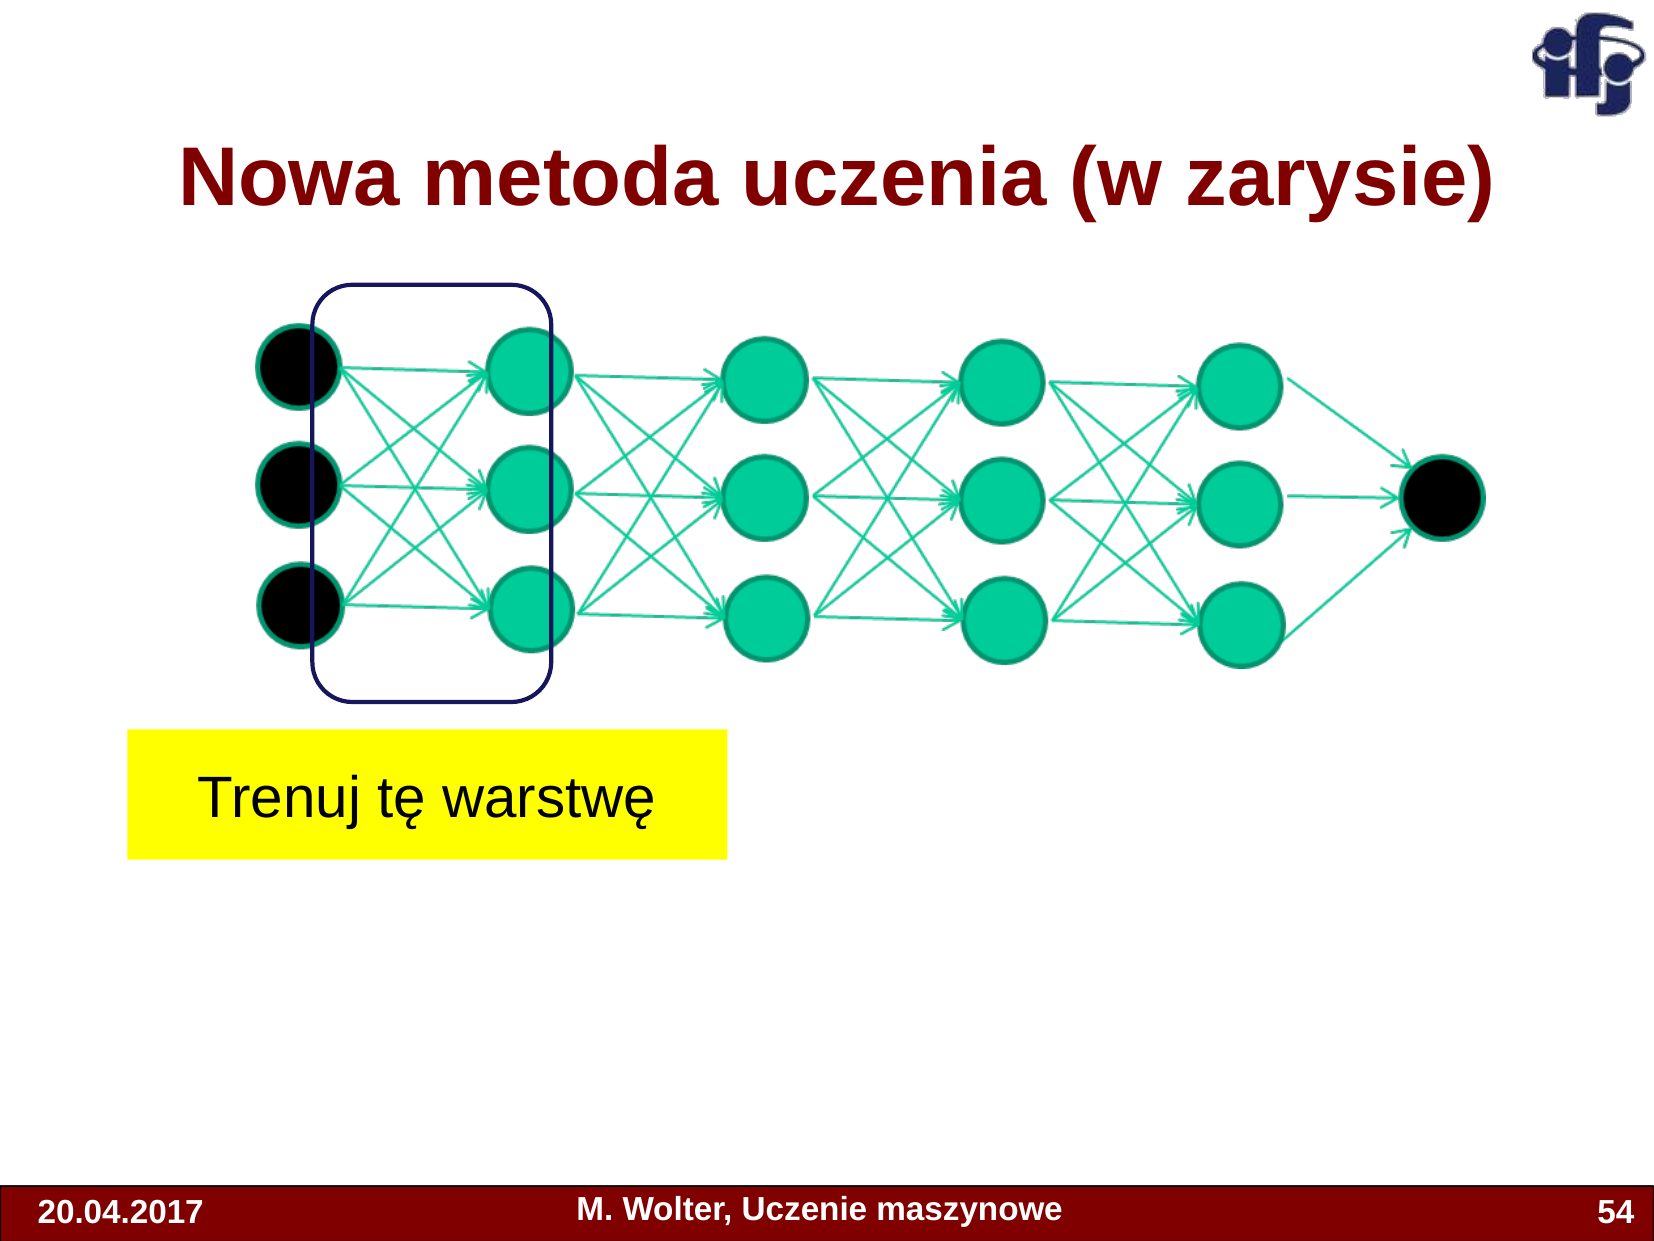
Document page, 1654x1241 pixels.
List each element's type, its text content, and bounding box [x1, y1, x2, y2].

text_box Trenuj tę warstwę [127, 729, 728, 860]
title Nowa metoda uczenia (w zarysie) [338, 287, 526, 291]
picture [255, 323, 310, 669]
picture [553, 323, 1486, 669]
picture [315, 323, 549, 669]
picture [1525, 0, 1654, 129]
title Nowa metoda uczenia (w zarysie) [35, 55, 1639, 291]
